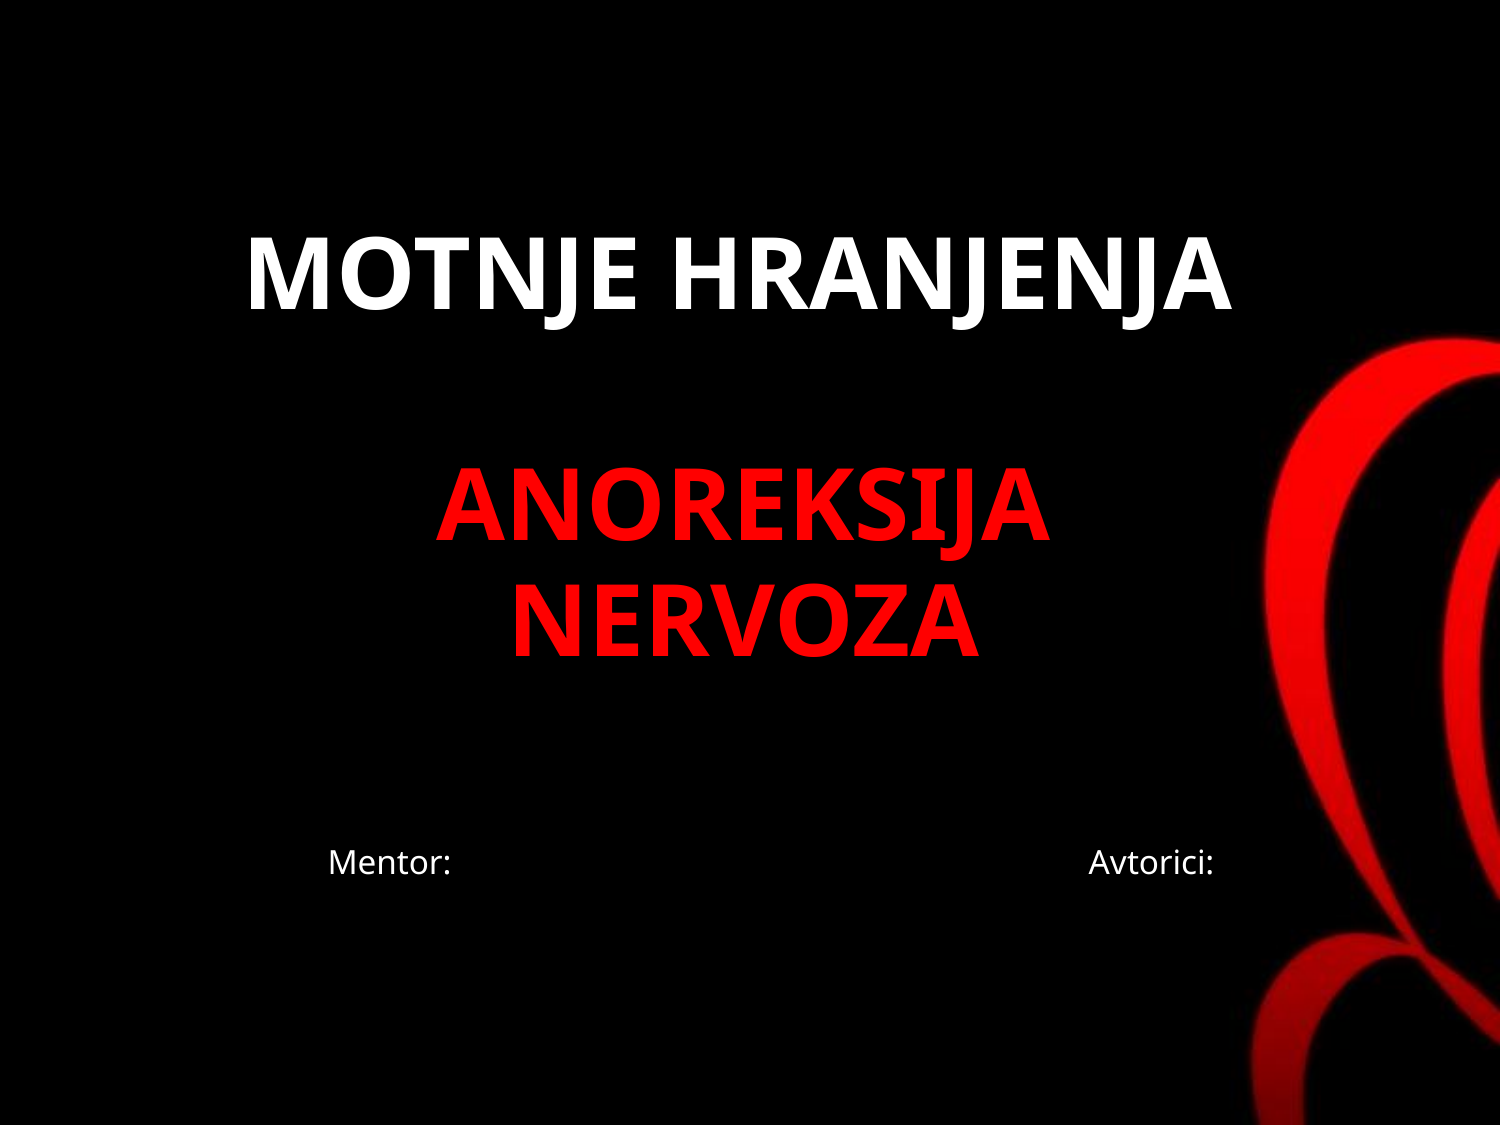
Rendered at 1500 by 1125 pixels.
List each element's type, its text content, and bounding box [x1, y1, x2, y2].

picture [0, 0, 1500, 1125]
subtitle ANOREKSIJA NERVOZA [218, 456, 1269, 681]
title MOTNJE HRANJENJA [100, 148, 1376, 390]
text_box Mentor: [171, 834, 608, 1002]
text_box Avtorici: [939, 834, 1365, 946]
